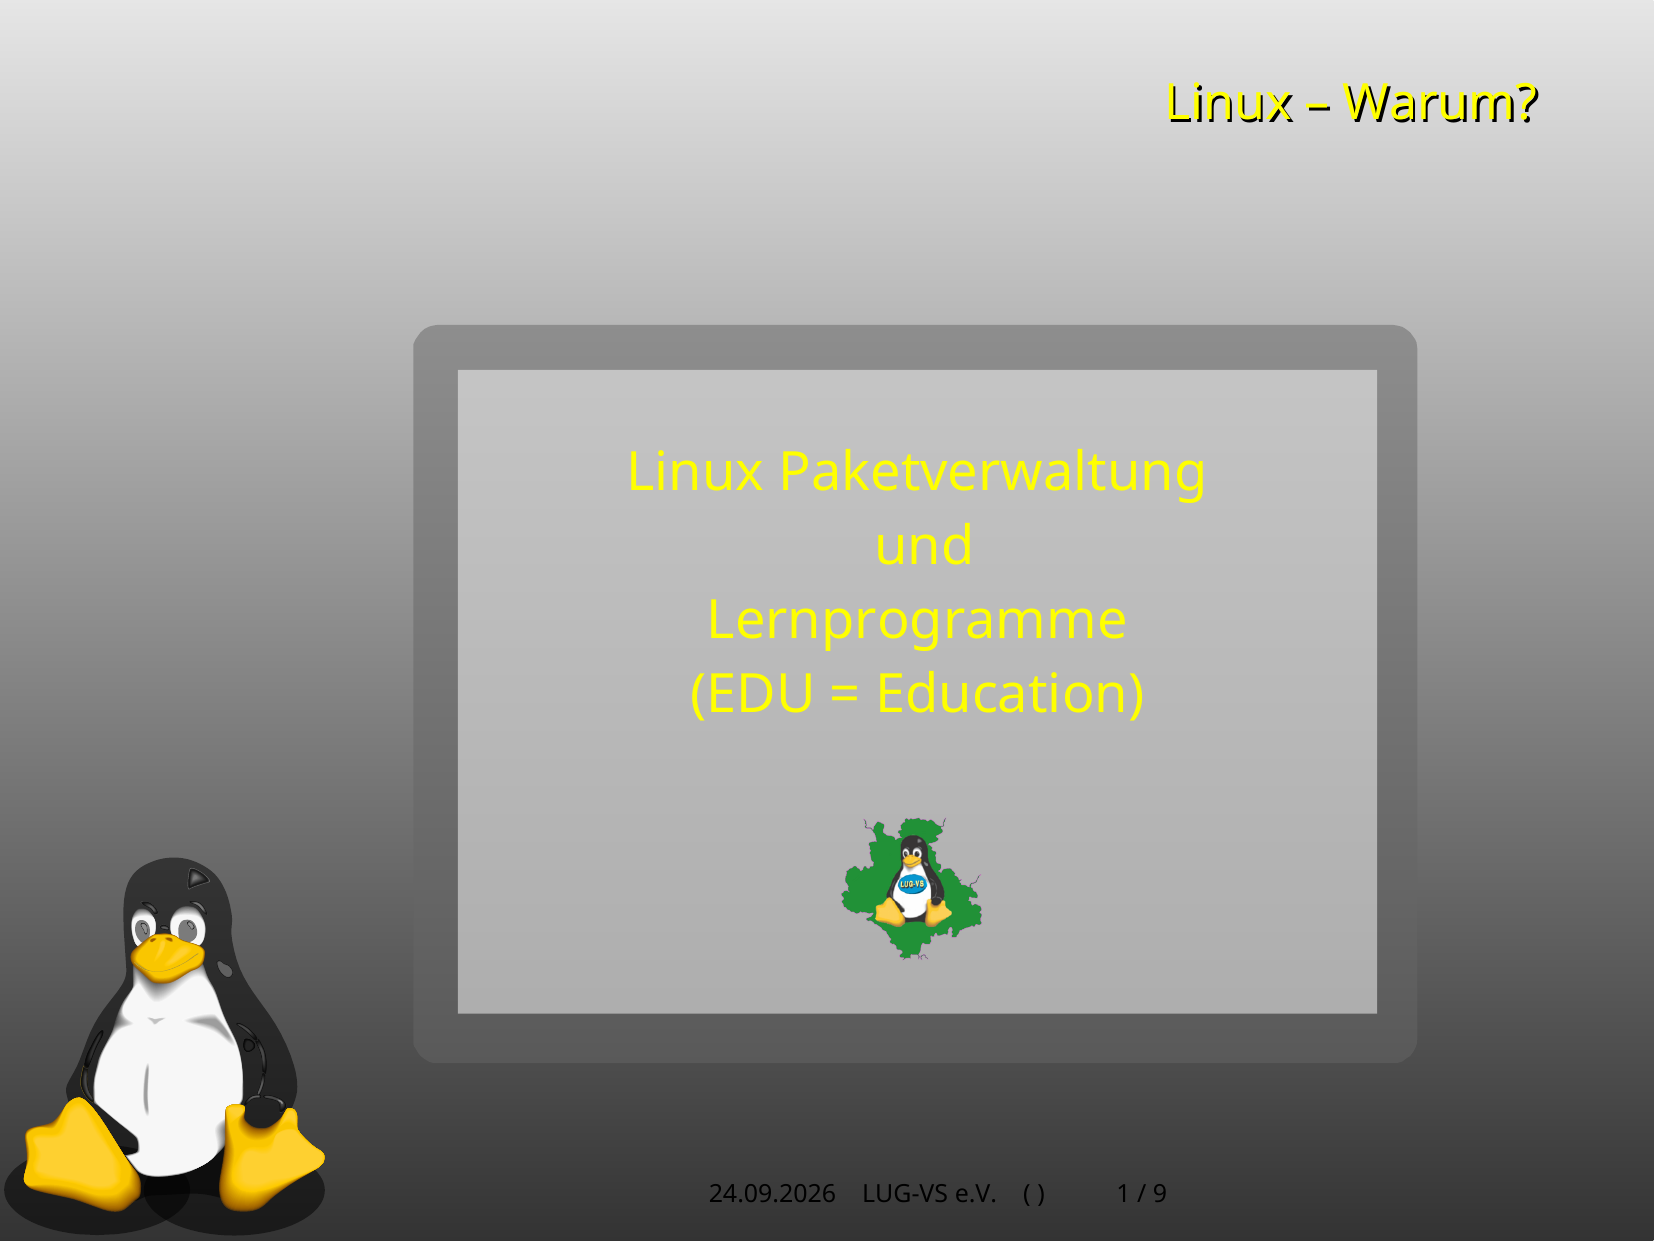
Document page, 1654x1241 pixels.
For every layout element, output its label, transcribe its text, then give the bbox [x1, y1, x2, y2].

text_box [413, 324, 1418, 1063]
picture [837, 813, 986, 961]
text_box Linux Paketverwaltung und Lernprogramme (EDU = Education) [457, 369, 1378, 1014]
title Linux – Warum? [110, 62, 1538, 270]
